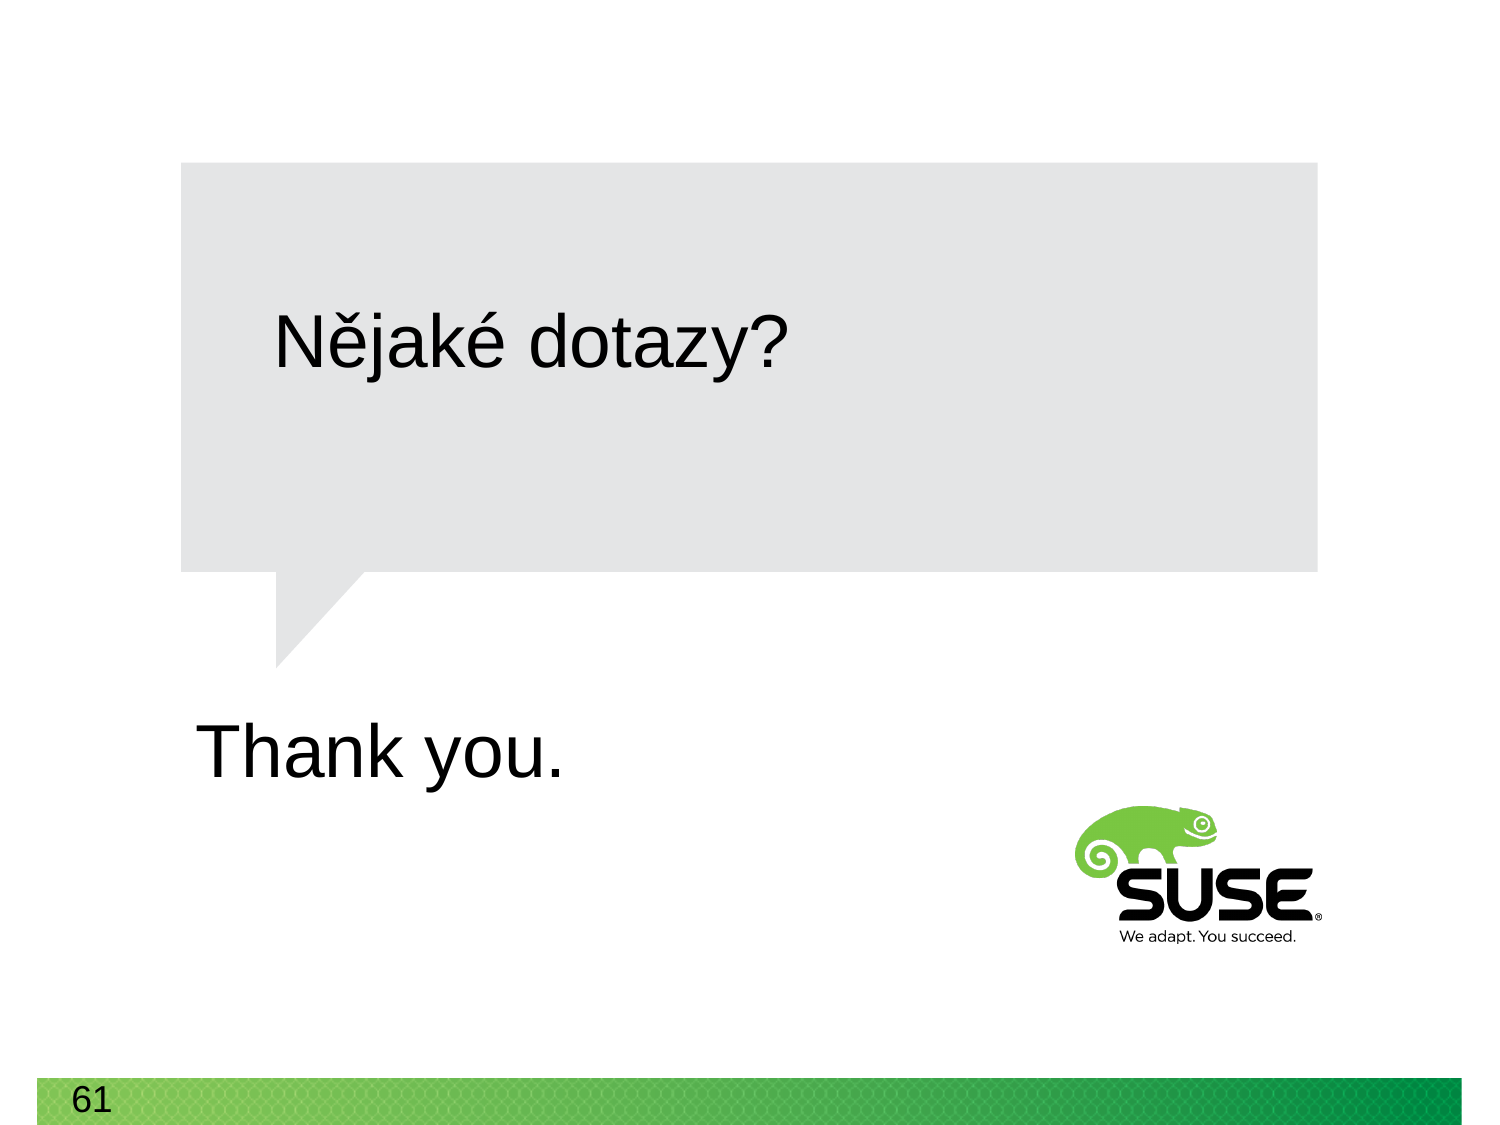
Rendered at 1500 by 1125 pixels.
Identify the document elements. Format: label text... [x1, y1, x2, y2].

text_box Nějaké dotazy? [259, 213, 1334, 469]
picture [1075, 806, 1322, 944]
picture [37, 1078, 1462, 1125]
